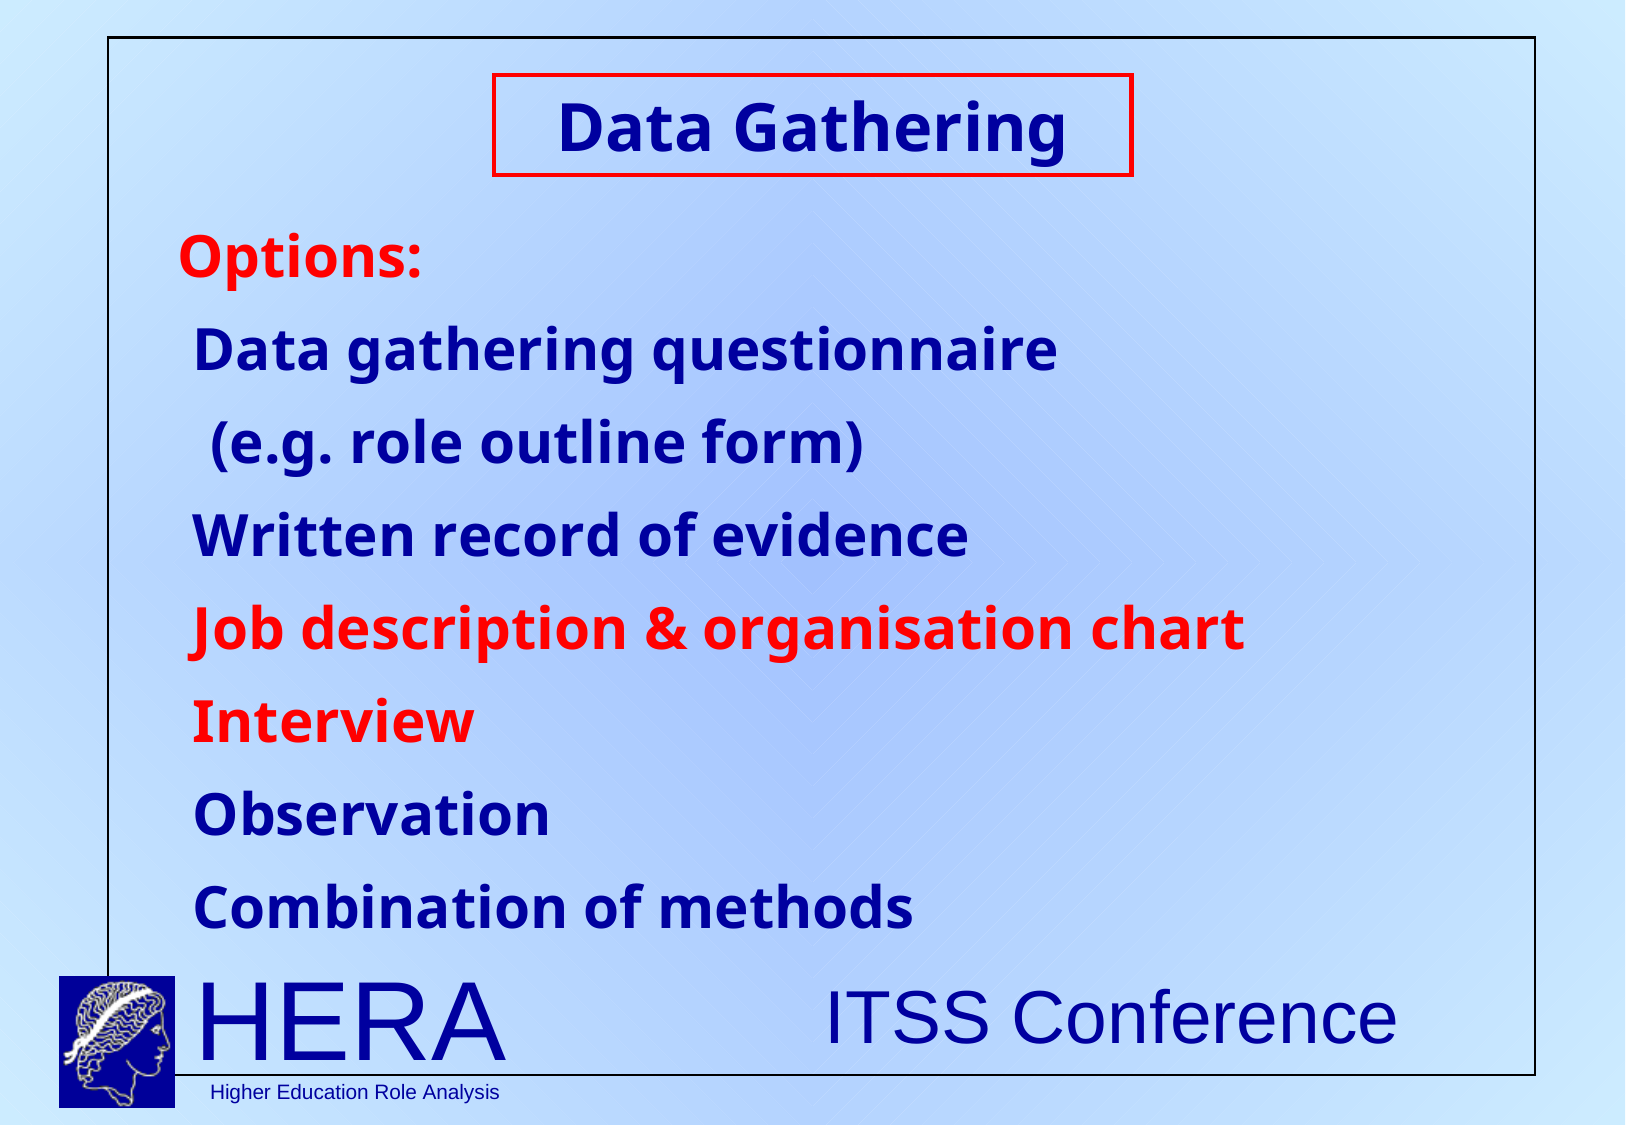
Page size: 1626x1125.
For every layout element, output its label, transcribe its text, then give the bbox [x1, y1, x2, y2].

text_box Options: Data gathering questionnaire (e.g. role outline form) Written record of evidence Job description & organisation chart Interview Observation Combination of methods [162, 212, 1465, 901]
picture [59, 976, 175, 1108]
text_box Data Gathering [493, 74, 1132, 175]
